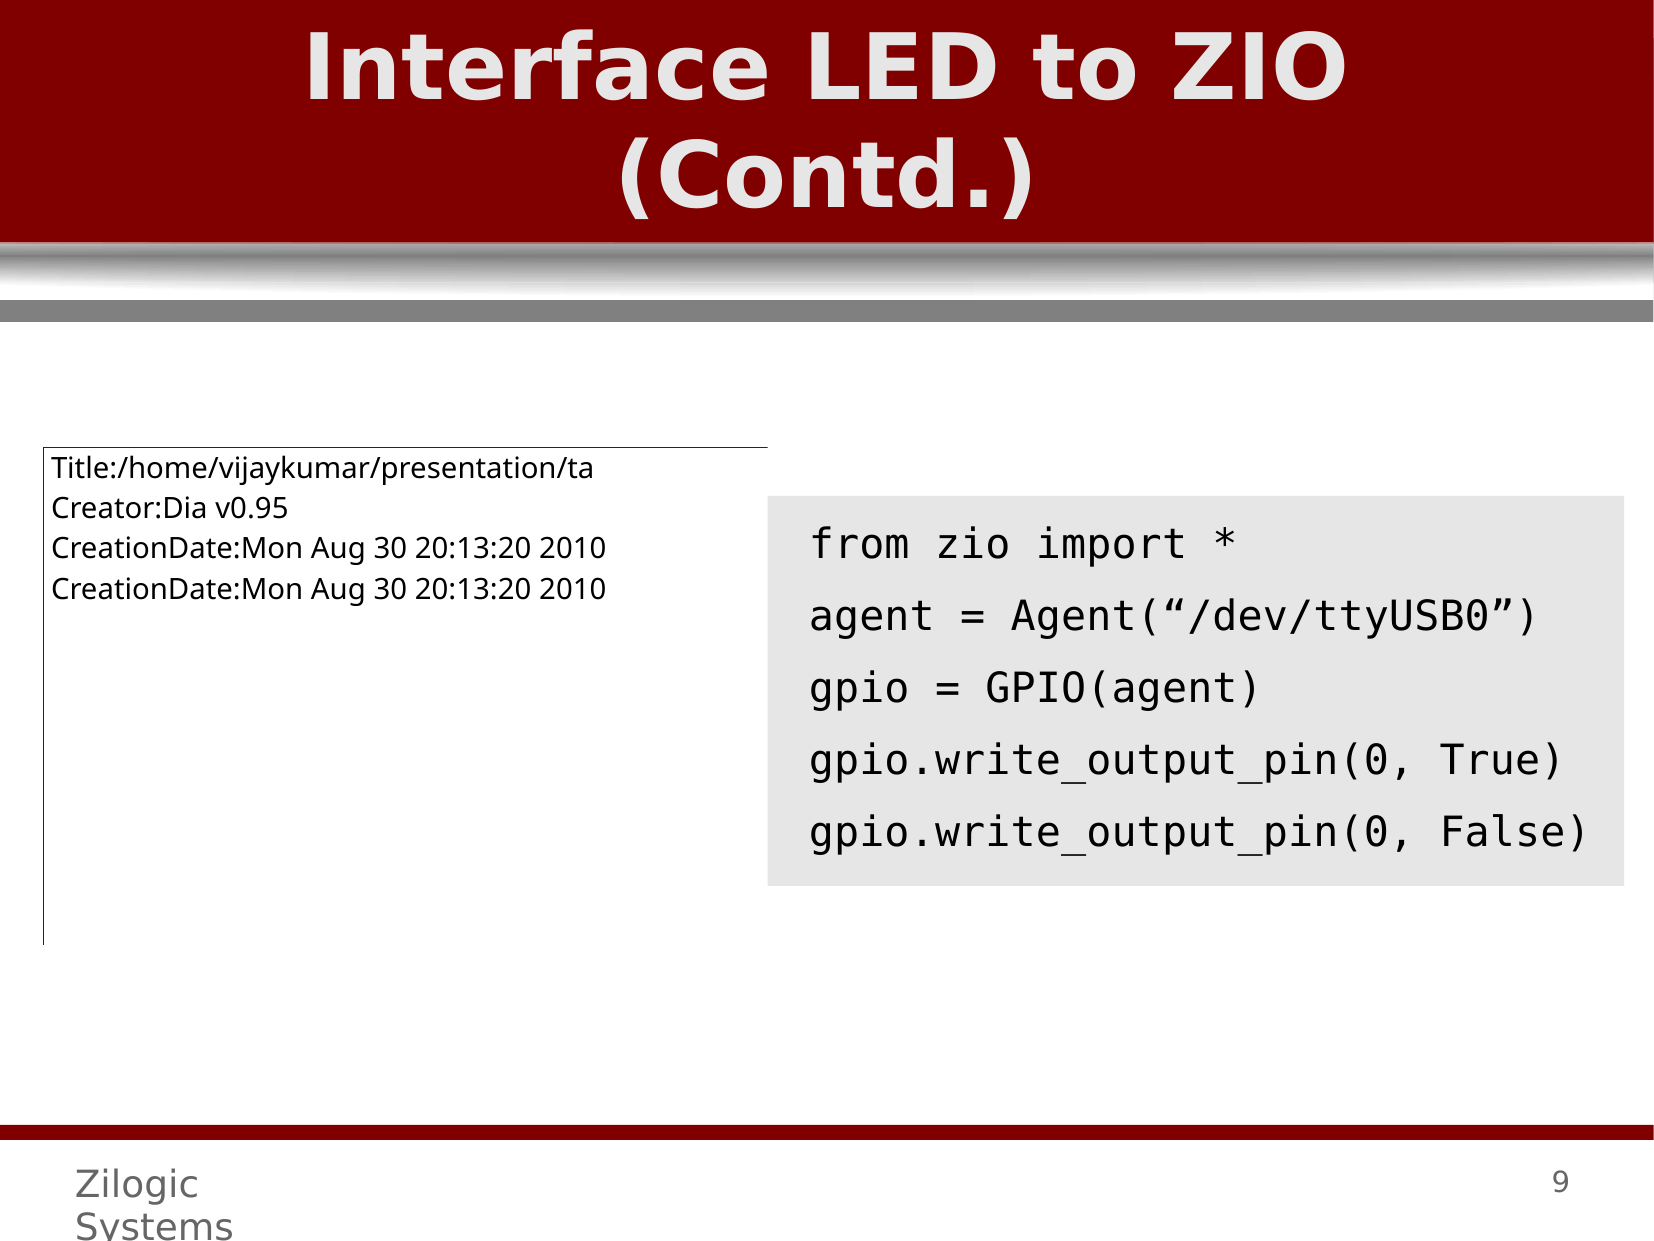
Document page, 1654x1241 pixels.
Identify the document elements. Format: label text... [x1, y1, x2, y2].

picture [41, 445, 768, 945]
title Interface LED to ZIO (Contd.) [82, 18, 1571, 226]
list from zio import * agent = Agent(“/dev/ttyUSB0”) gpio = GPIO(agent) gpio.write_output_pin(0, True) gpio.write_output_pin(0, False) [767, 495, 1625, 886]
